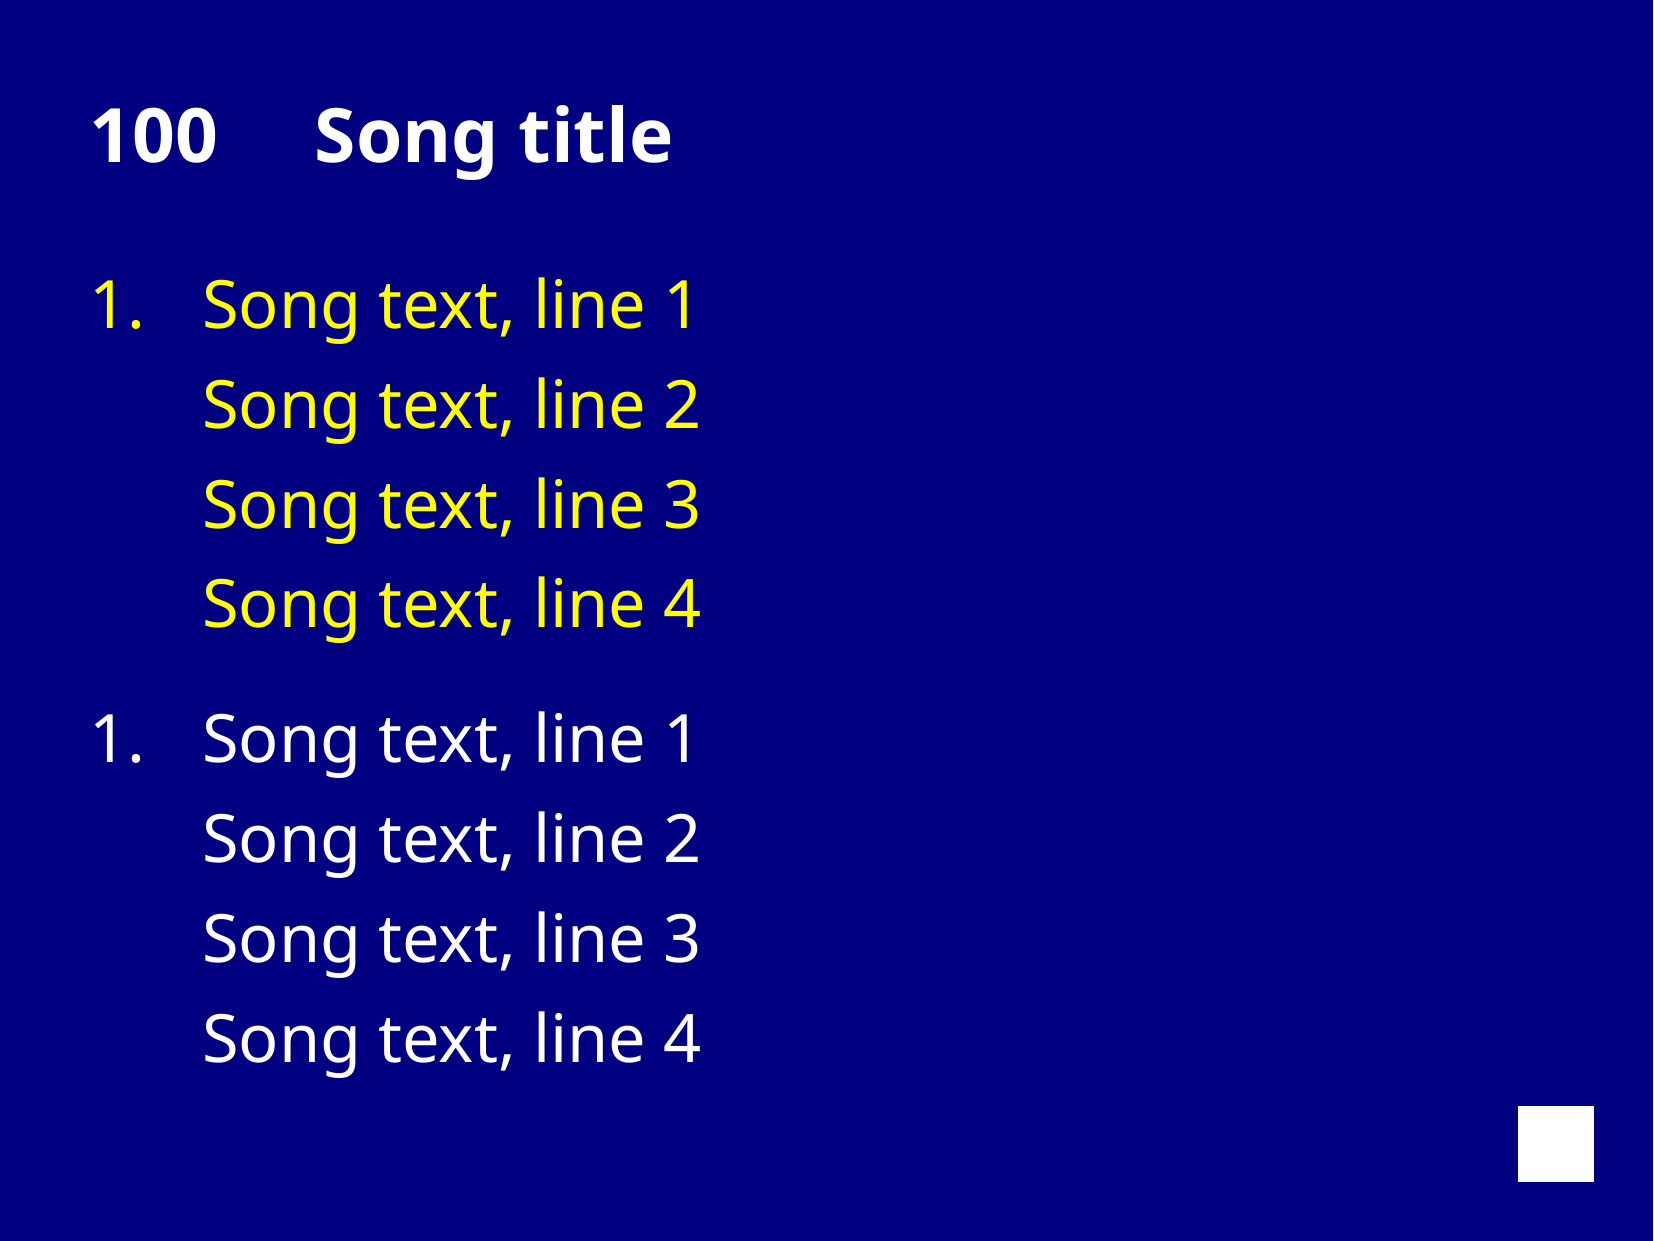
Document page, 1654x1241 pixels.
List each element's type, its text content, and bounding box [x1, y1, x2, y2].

text_box 1. Song text, line 1 Song text, line 2 Song text, line 3 Song text, line 4 [75, 188, 1576, 638]
text_box 1. Song text, line 1 Song text, line 2 Song text, line 3 Song text, line 4 [75, 675, 1576, 1163]
text_box [1518, 1106, 1594, 1182]
text_box 100 Song title [75, 75, 1576, 188]
